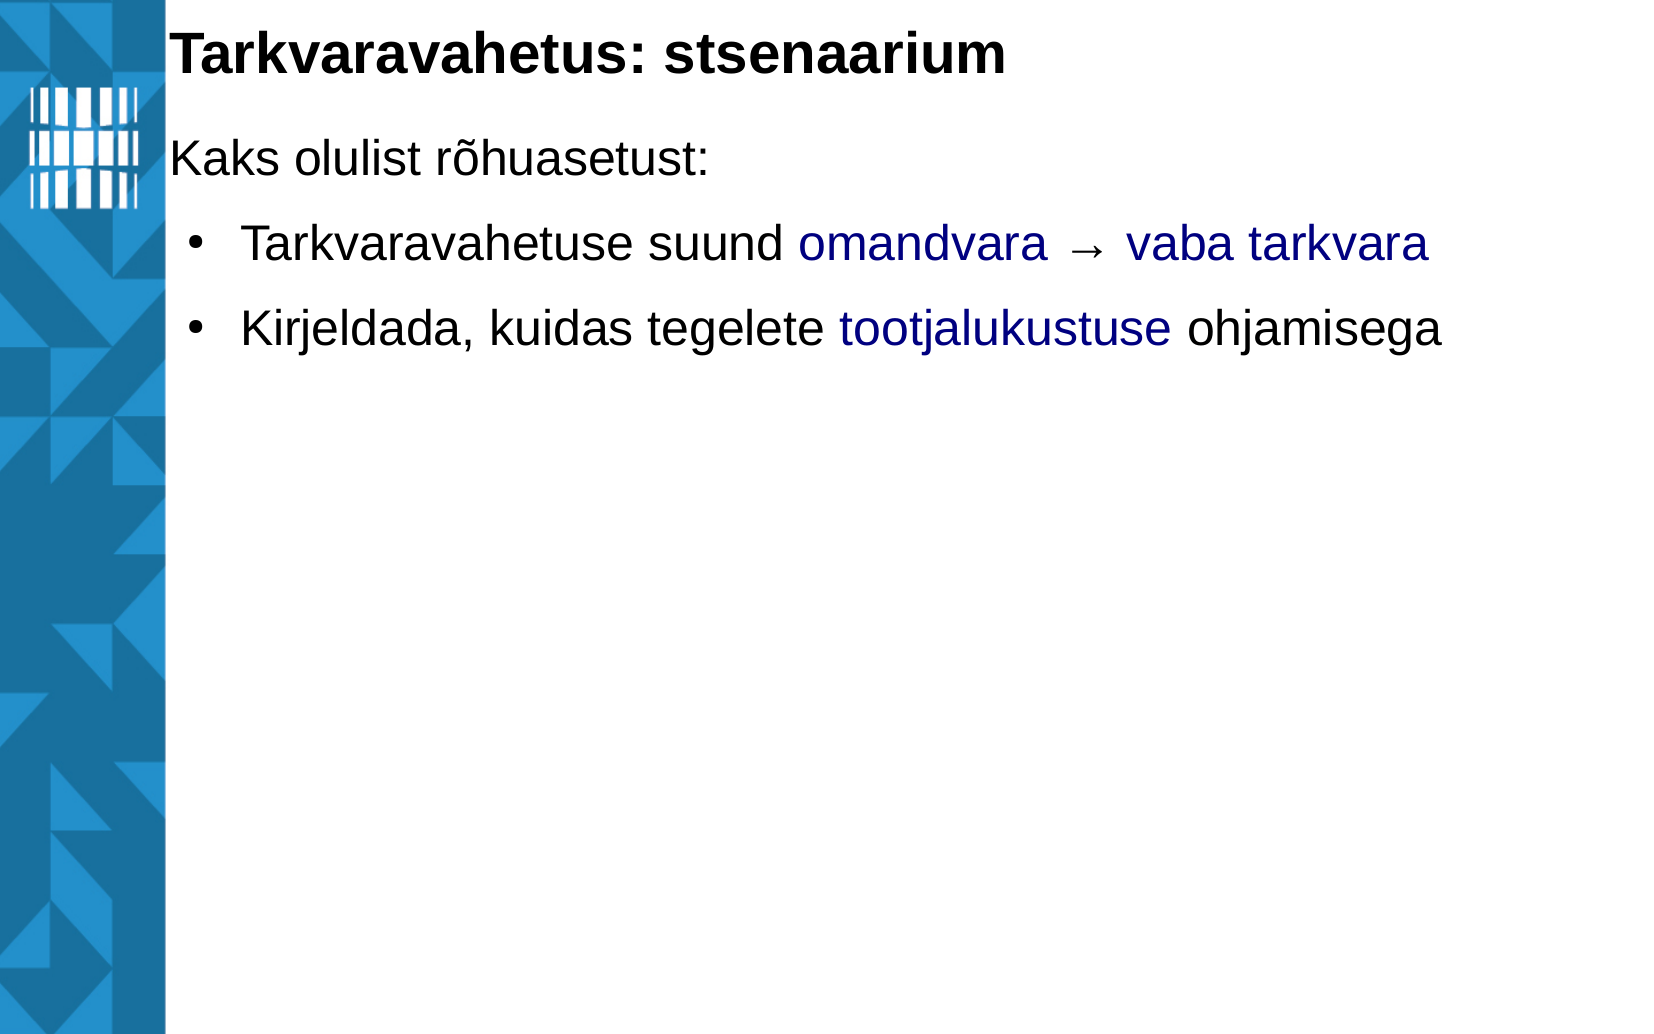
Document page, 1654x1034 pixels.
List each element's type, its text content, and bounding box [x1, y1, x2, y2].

title Tarkvaravahetus: stsenaarium [169, 11, 1571, 95]
list Kaks olulist rõhuasetust: Tarkvaravahetuse suund omandvara → vaba tarkvara Kirjeldada, kuidas tegelete tootjalukustuse ohjamisega [169, 129, 1630, 997]
